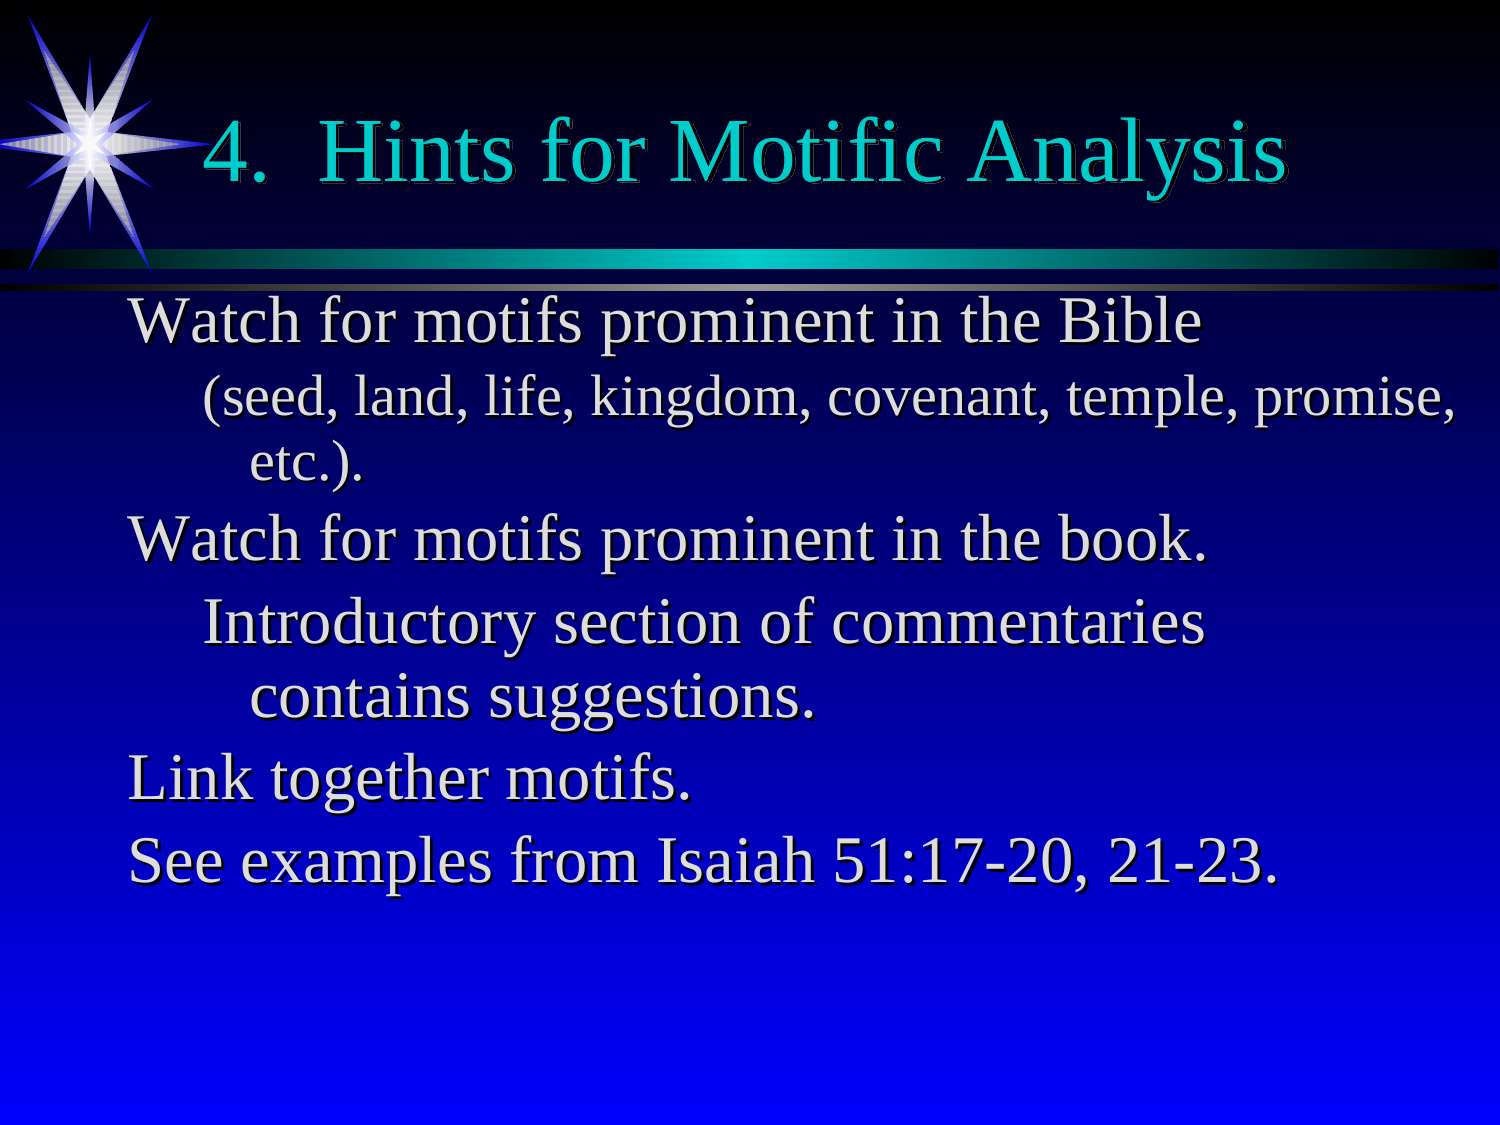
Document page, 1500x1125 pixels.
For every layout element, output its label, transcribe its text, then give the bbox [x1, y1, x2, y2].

title 4. Hints for Motific Analysis [187, 56, 1463, 244]
list Watch for motifs prominent in the Bible (seed, land, life, kingdom, covenant, temple, promise, etc.). Watch for motifs prominent in the book. Introductory section of commentaries contains suggestions. Link together motifs. See examples from Isaiah 51:17-20, 21-23. [112, 275, 1476, 1088]
